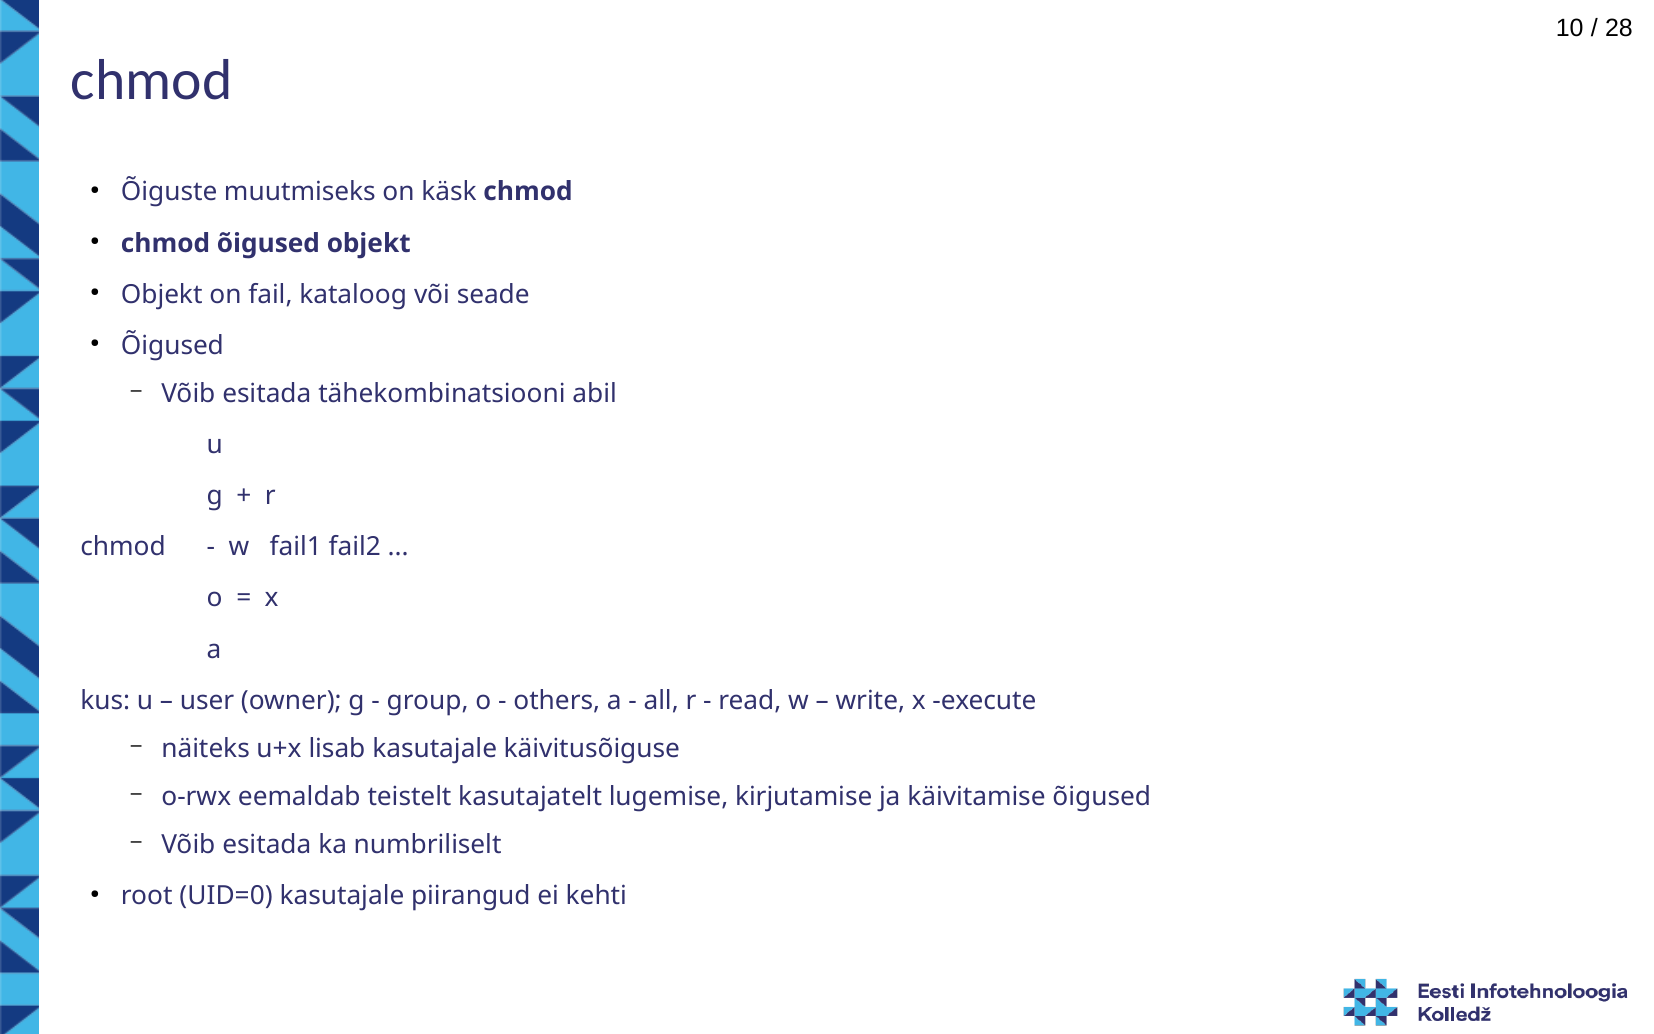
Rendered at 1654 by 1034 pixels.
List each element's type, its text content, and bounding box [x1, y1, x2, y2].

title chmod [70, 41, 1630, 130]
list Õiguste muutmiseks on käsk chmod chmod õigused objekt Objekt on fail, kataloog või seade Õigused Võib esitada tähekombinatsiooni abil u g + r chmod - w fail1 fail2 ... o = x a kus: u – user (owner); g - group, o - others, a - all, r - read, w – write, x -execute näiteks u+x lisab kasutajale käivitusõiguse o-rwx eemaldab teistelt kasutajatelt lugemise, kirjutamise ja käivitamise õigused Võib esitada ka numbriliselt root (UID=0) kasutajale piirangud ei kehti [80, 172, 1536, 916]
